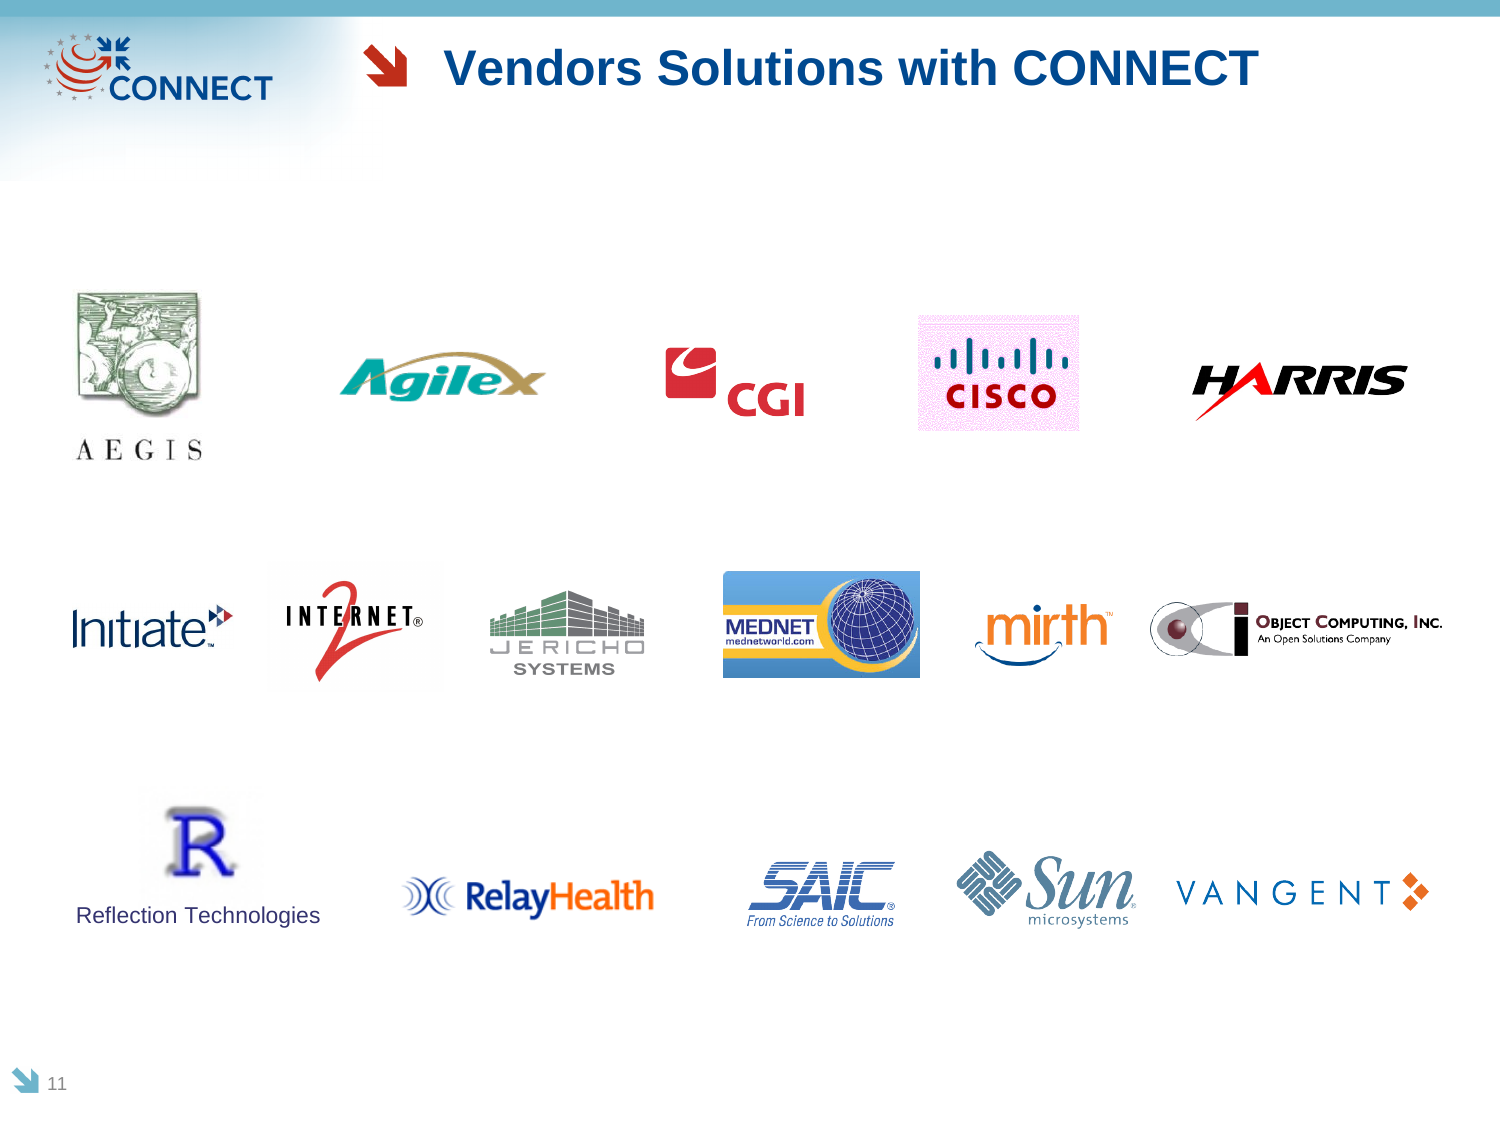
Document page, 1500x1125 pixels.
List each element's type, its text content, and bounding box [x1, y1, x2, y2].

picture [917, 312, 1080, 431]
picture [267, 561, 444, 692]
title Vendors Solutions with CONNECT [428, 28, 1500, 213]
picture [1192, 362, 1408, 421]
text_box <number> [32, 1053, 383, 1114]
picture [723, 571, 920, 678]
picture [72, 603, 234, 649]
picture [1176, 872, 1429, 911]
picture [643, 322, 829, 442]
picture [329, 345, 559, 413]
picture [10, 1066, 32, 1094]
picture [487, 573, 648, 694]
picture [72, 289, 207, 469]
picture [138, 786, 264, 892]
picture [950, 845, 1138, 934]
text_box Reflection Technologies [61, 892, 336, 936]
picture [725, 838, 918, 951]
picture [0, 17, 408, 181]
picture [1150, 602, 1442, 656]
picture [397, 874, 657, 922]
picture [975, 604, 1113, 666]
